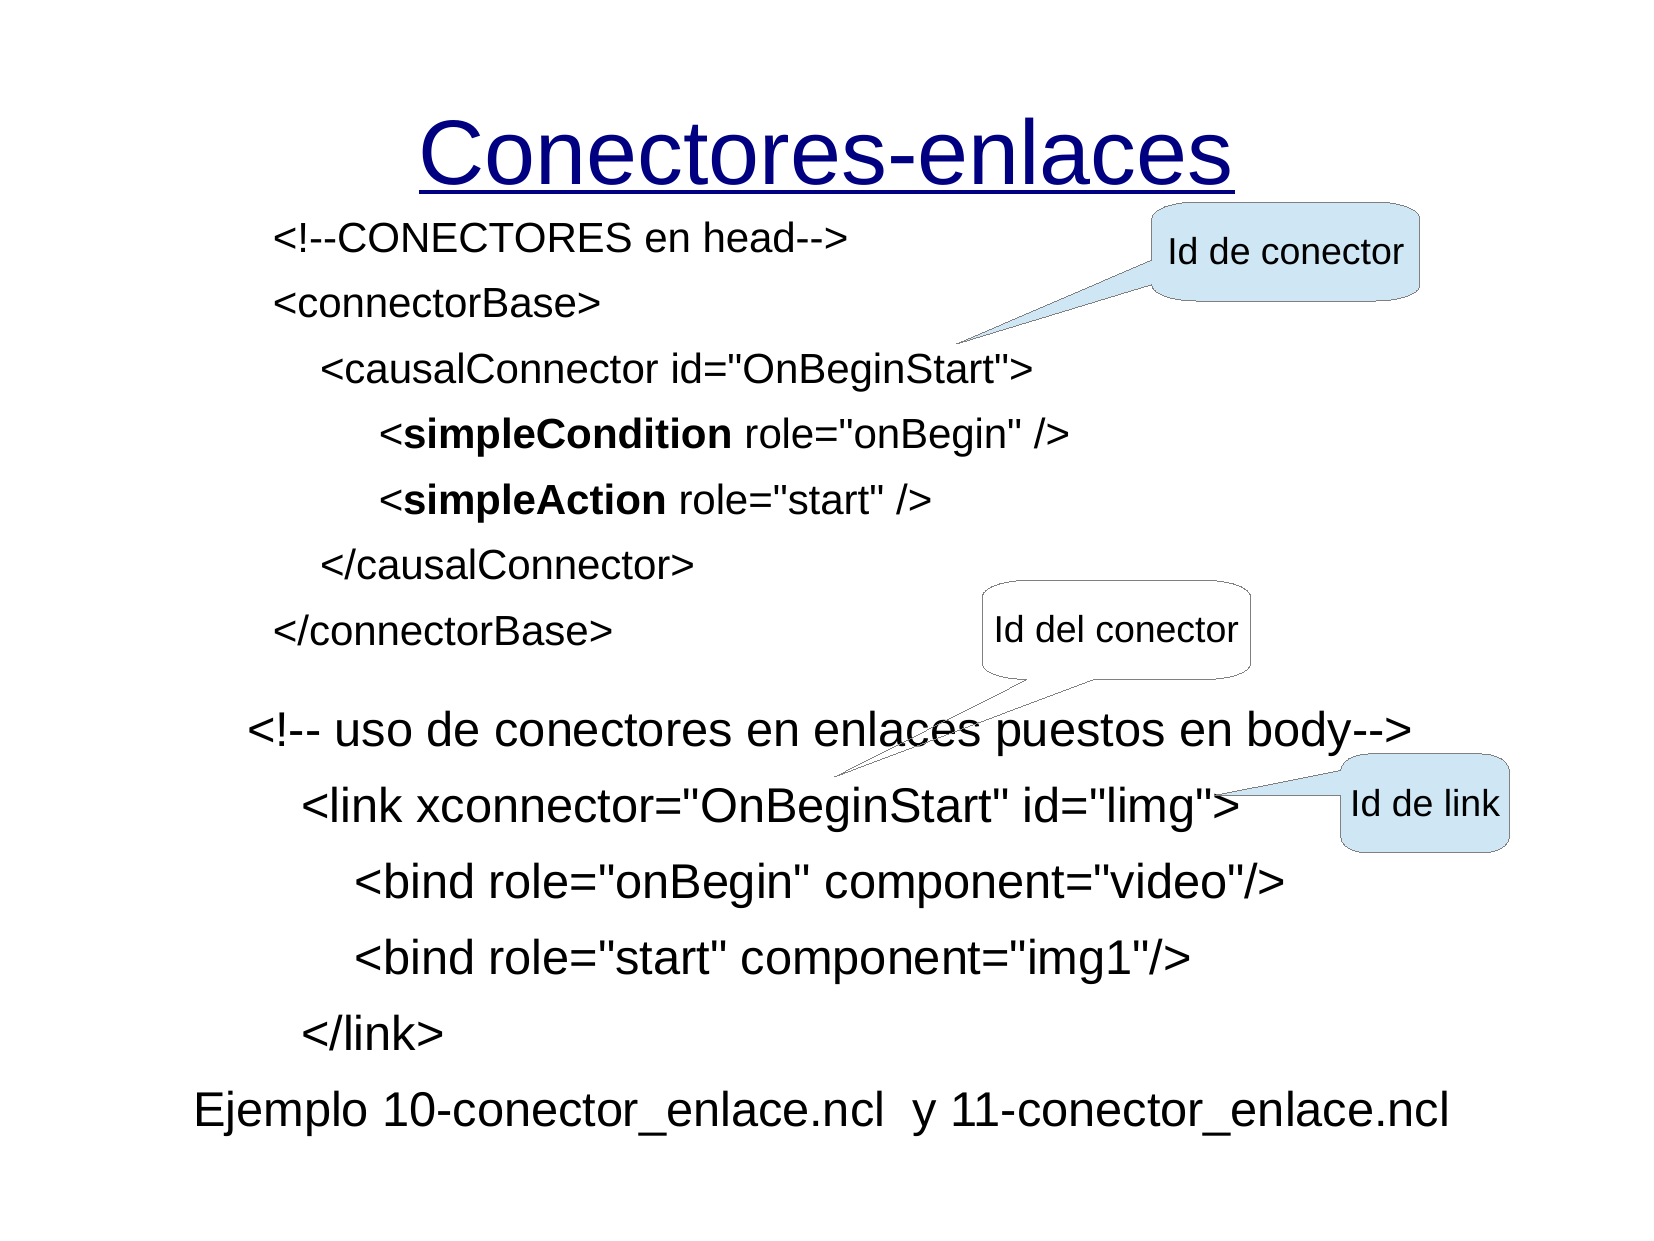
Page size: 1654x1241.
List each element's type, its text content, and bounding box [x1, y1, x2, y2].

list <!--CONECTORES en head--> <connectorBase> <causalConnector id="OnBeginStart"> <simpleCondition role="onBegin" /> <simpleAction role="start" /> </causalConnector> </connectorBase> [226, 214, 1420, 660]
title Conectores-enlaces [82, 49, 1571, 257]
text_box Id de link [1214, 753, 1510, 853]
text_box Id del conector [834, 580, 1251, 777]
text_box Id de conector [956, 202, 1420, 344]
list <!-- uso de conectores en enlaces puestos en body--> <link xconnector="OnBeginStart" id="limg"> <bind role="onBegin" component="video"/> <bind role="start" component="img1"/> </link> Ejemplo 10-conector_enlace.ncl y 11-conector_enlace.ncl [193, 701, 1520, 1148]
